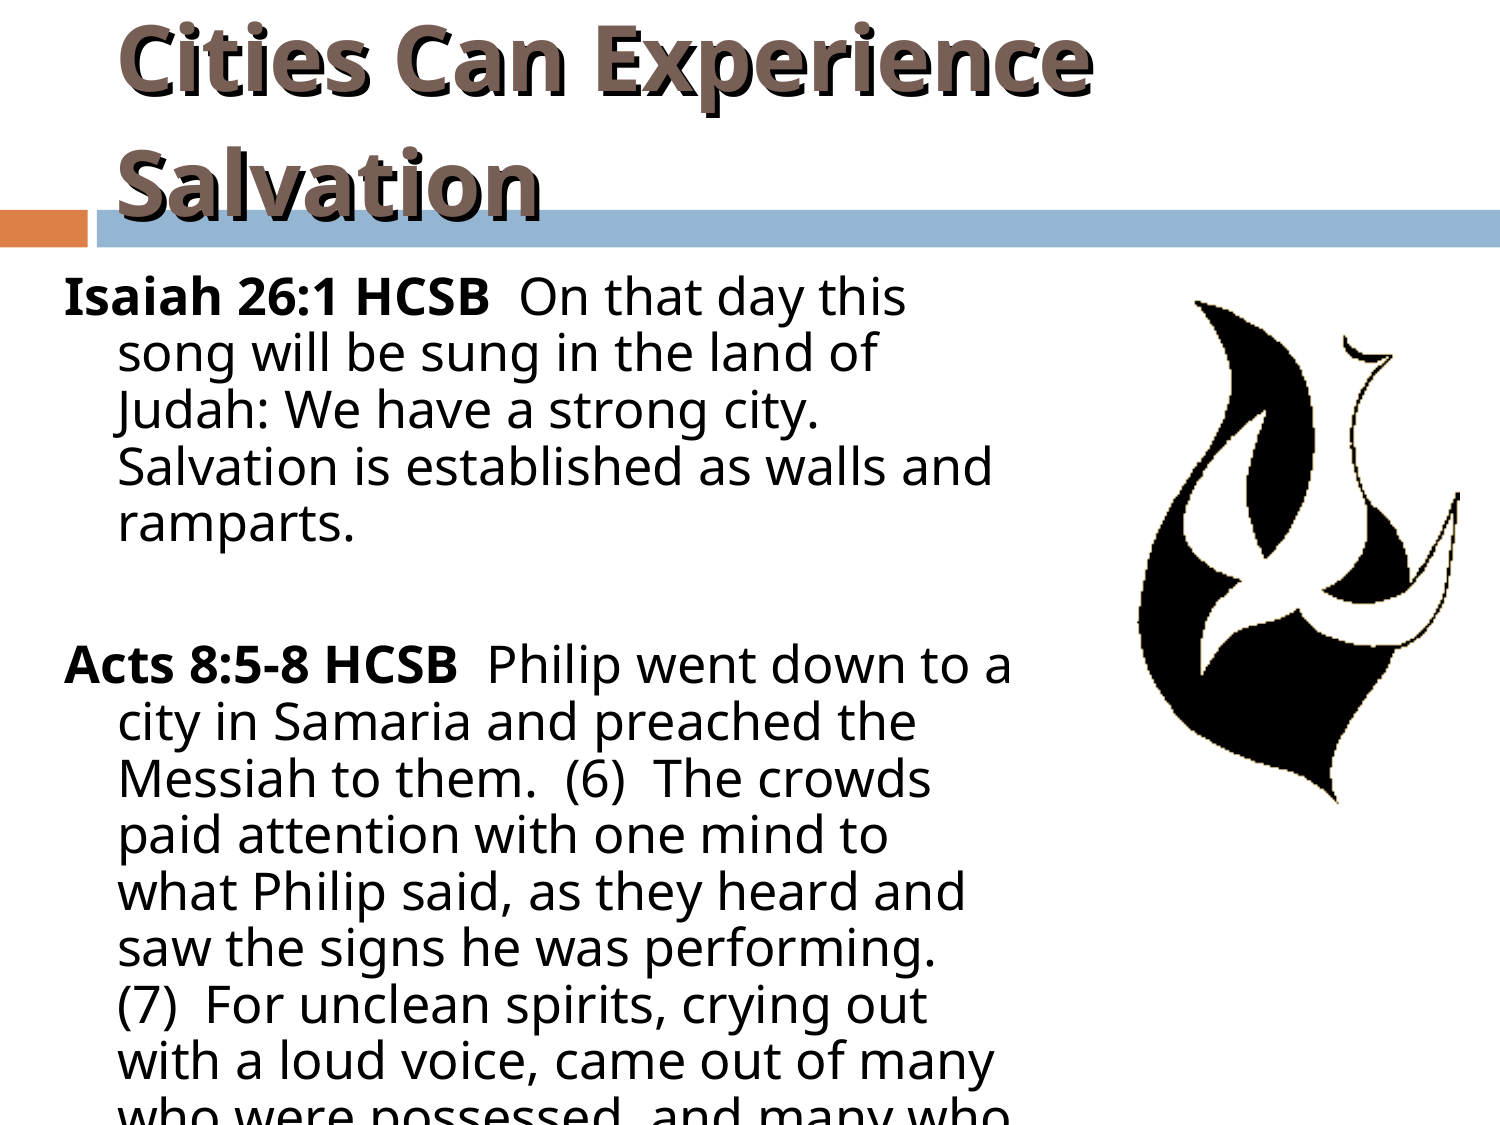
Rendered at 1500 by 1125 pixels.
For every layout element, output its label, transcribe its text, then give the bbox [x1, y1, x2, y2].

list Isaiah 26:1 HCSB On that day this song will be sung in the land of Judah: We have a strong city. Salvation is established as walls and ramparts. Acts 8:5-8 HCSB Philip went down to a city in Samaria and preached the Messiah to them. (6) The crowds paid attention with one mind to what Philip said, as they heard and saw the signs he was performing. (7) For unclean spirits, crying out with a loud voice, came out of many who were possessed, and many who were paralyzed and lame were healed. (8) So there was great joy in that city. [49, 262, 1037, 1125]
picture [1137, 299, 1460, 809]
title Cities Can Experience Salvation [100, 37, 1438, 201]
